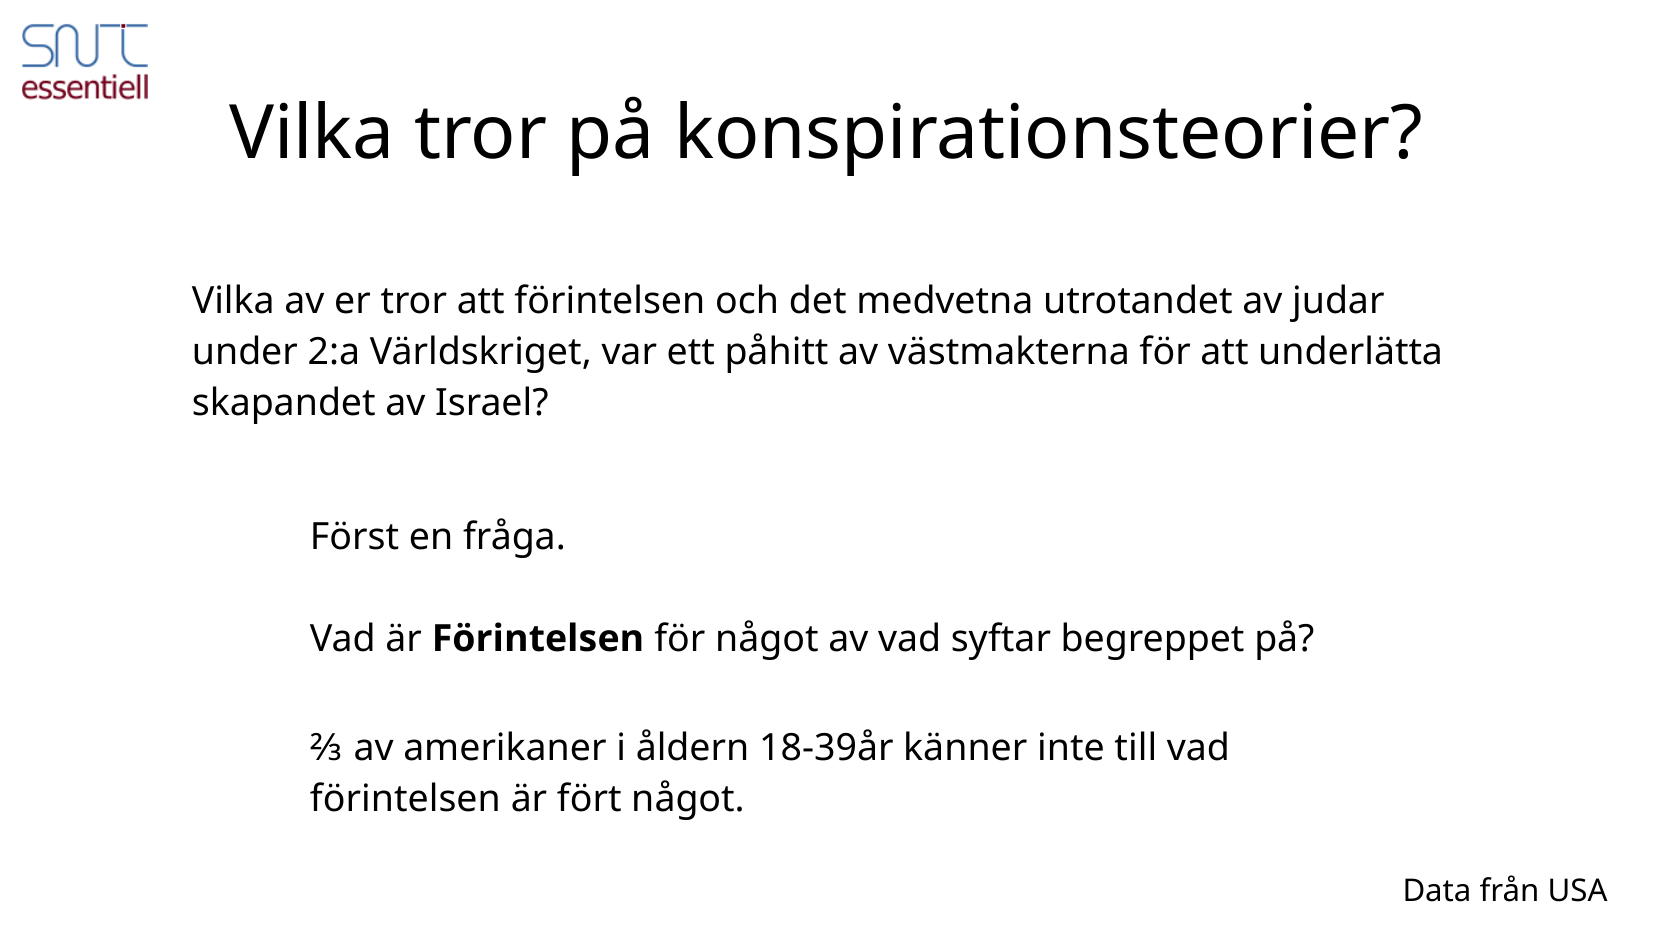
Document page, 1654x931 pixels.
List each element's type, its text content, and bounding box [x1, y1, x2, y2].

text_box ⅔ av amerikaner i åldern 18-39år känner inte till vad förintelsen är fört något. [295, 713, 1388, 861]
text_box Först en fråga. Vad är Förintelsen för något av vad syftar begreppet på? [295, 501, 1388, 660]
text_box Vilka av er tror att förintelsen och det medvetna utrotandet av judar under 2:a Världskriget, var ett påhitt av västmakterna för att underlätta skapandet av Israel? [177, 265, 1477, 424]
title Vilka tror på konspirationsteorier? [82, 51, 1571, 207]
picture [22, 0, 148, 125]
text_box Data från USA [1387, 860, 1625, 916]
